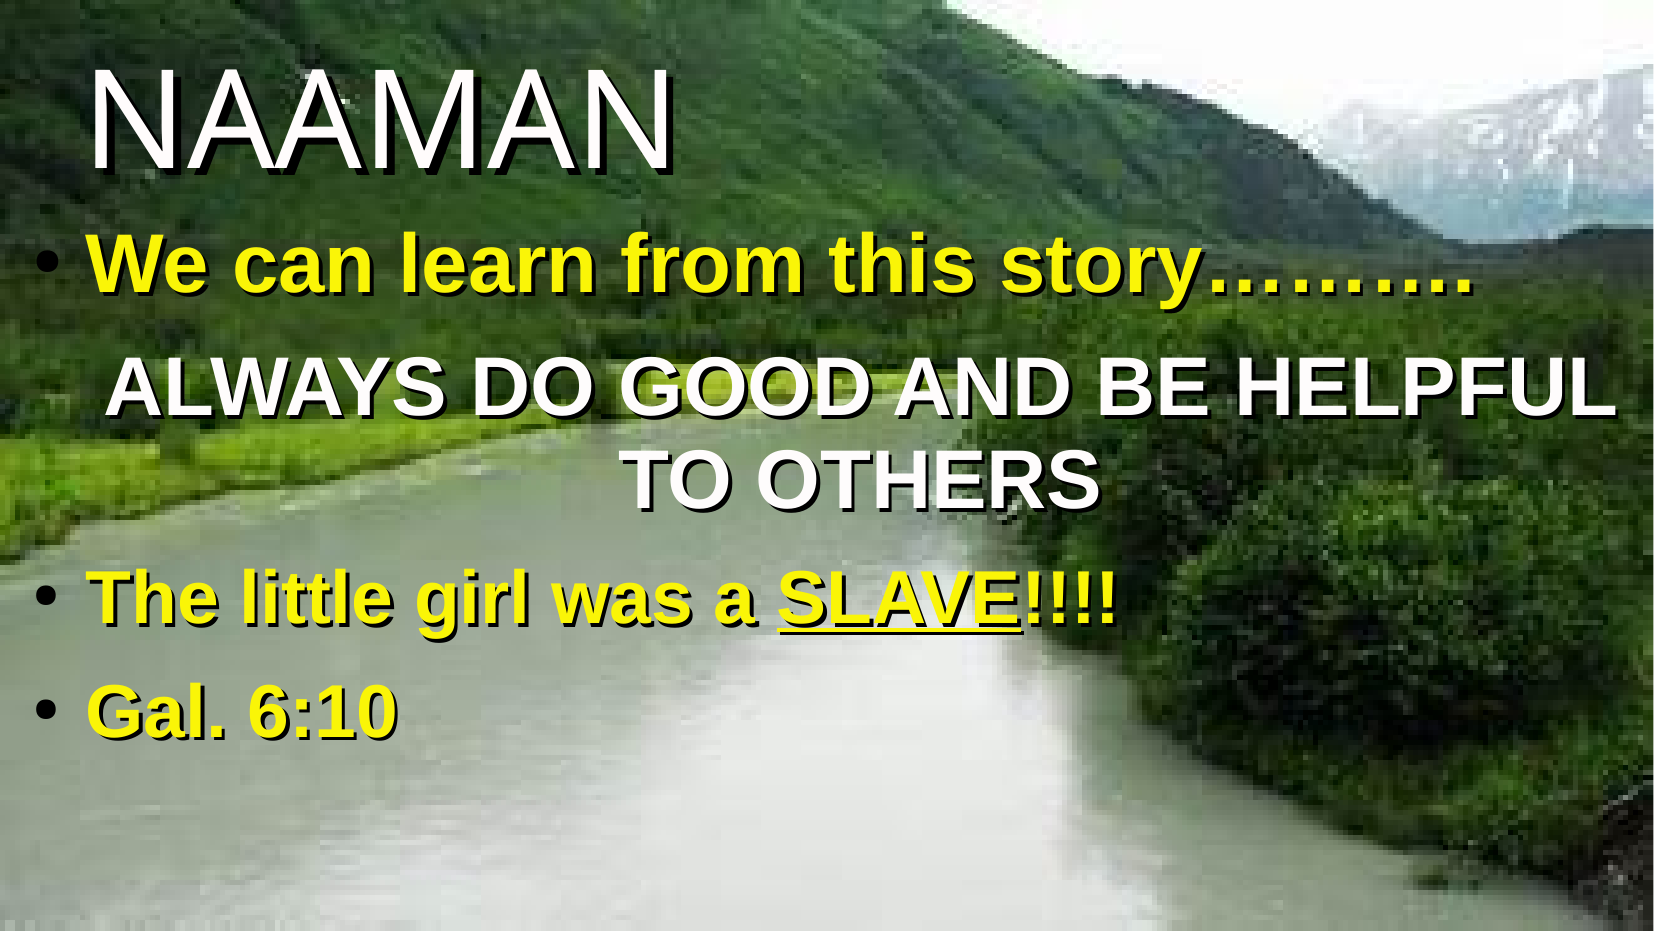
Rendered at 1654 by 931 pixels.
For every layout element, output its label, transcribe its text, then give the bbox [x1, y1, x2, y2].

list We can learn from this story………. ALWAYS DO GOOD AND BE HELPFUL TO OTHERS The little girl was a SLAVE!!!! Gal. 6:10 [15, 217, 1636, 916]
title NAAMAN [82, 17, 1171, 212]
picture [0, 0, 1654, 931]
